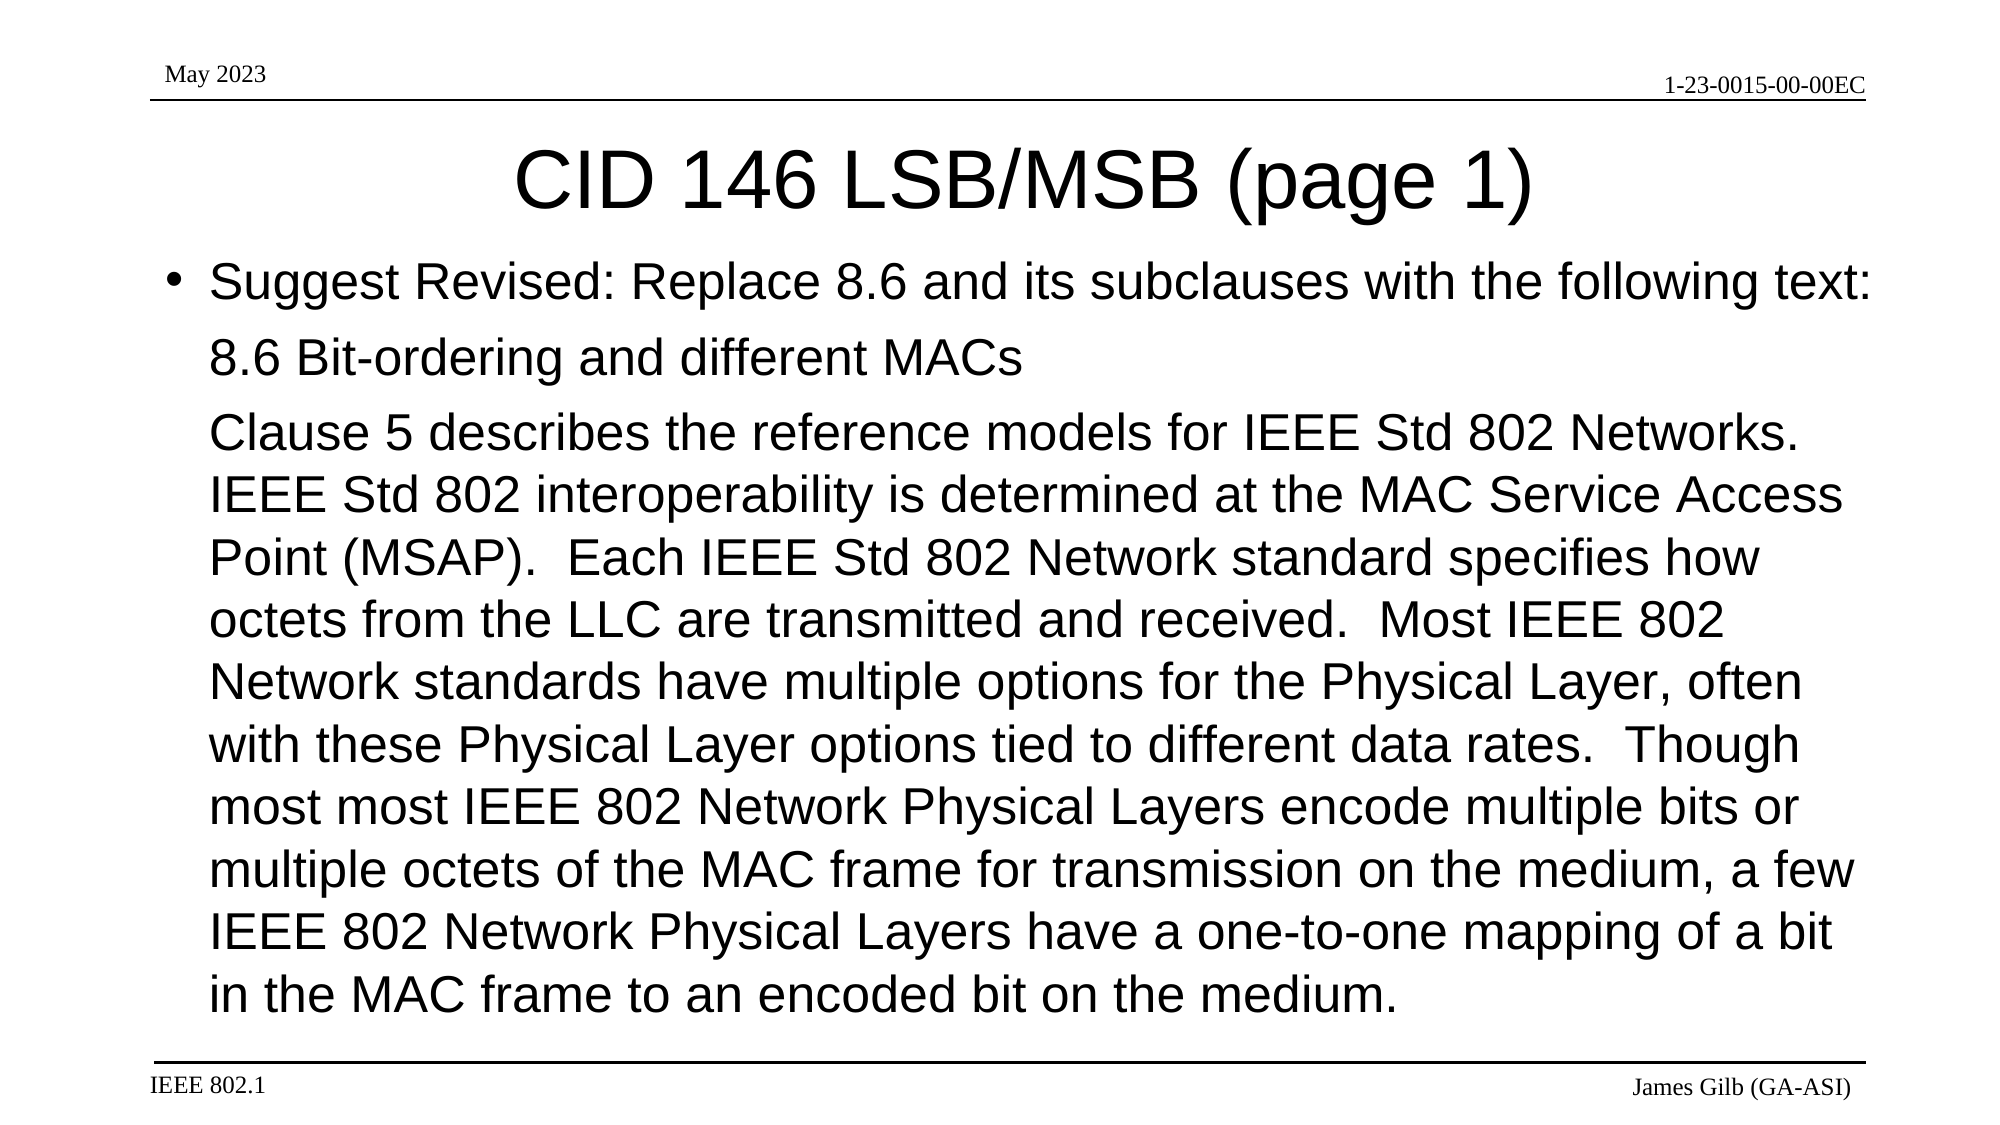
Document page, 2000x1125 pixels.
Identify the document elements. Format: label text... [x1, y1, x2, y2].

list Suggest Revised: Replace 8.6 and its subclauses with the following text: 8.6 Bit-ordering and different MACs Clause 5 describes the reference models for IEEE Std 802 Networks. IEEE Std 802 interoperability is determined at the MAC Service Access Point (MSAP). Each IEEE Std 802 Network standard specifies how octets from the LLC are transmitted and received. Most IEEE 802 Network standards have multiple options for the Physical Layer, often with these Physical Layer options tied to different data rates. Though most most IEEE 802 Network Physical Layers encode multiple bits or multiple octets of the MAC frame for transmission on the medium, a few IEEE 802 Network Physical Layers have a one-to-one mapping of a bit in the MAC frame to an encoded bit on the medium. [150, 239, 1900, 1051]
title CID 146 LSB/MSB (page 1) [149, 112, 1900, 238]
